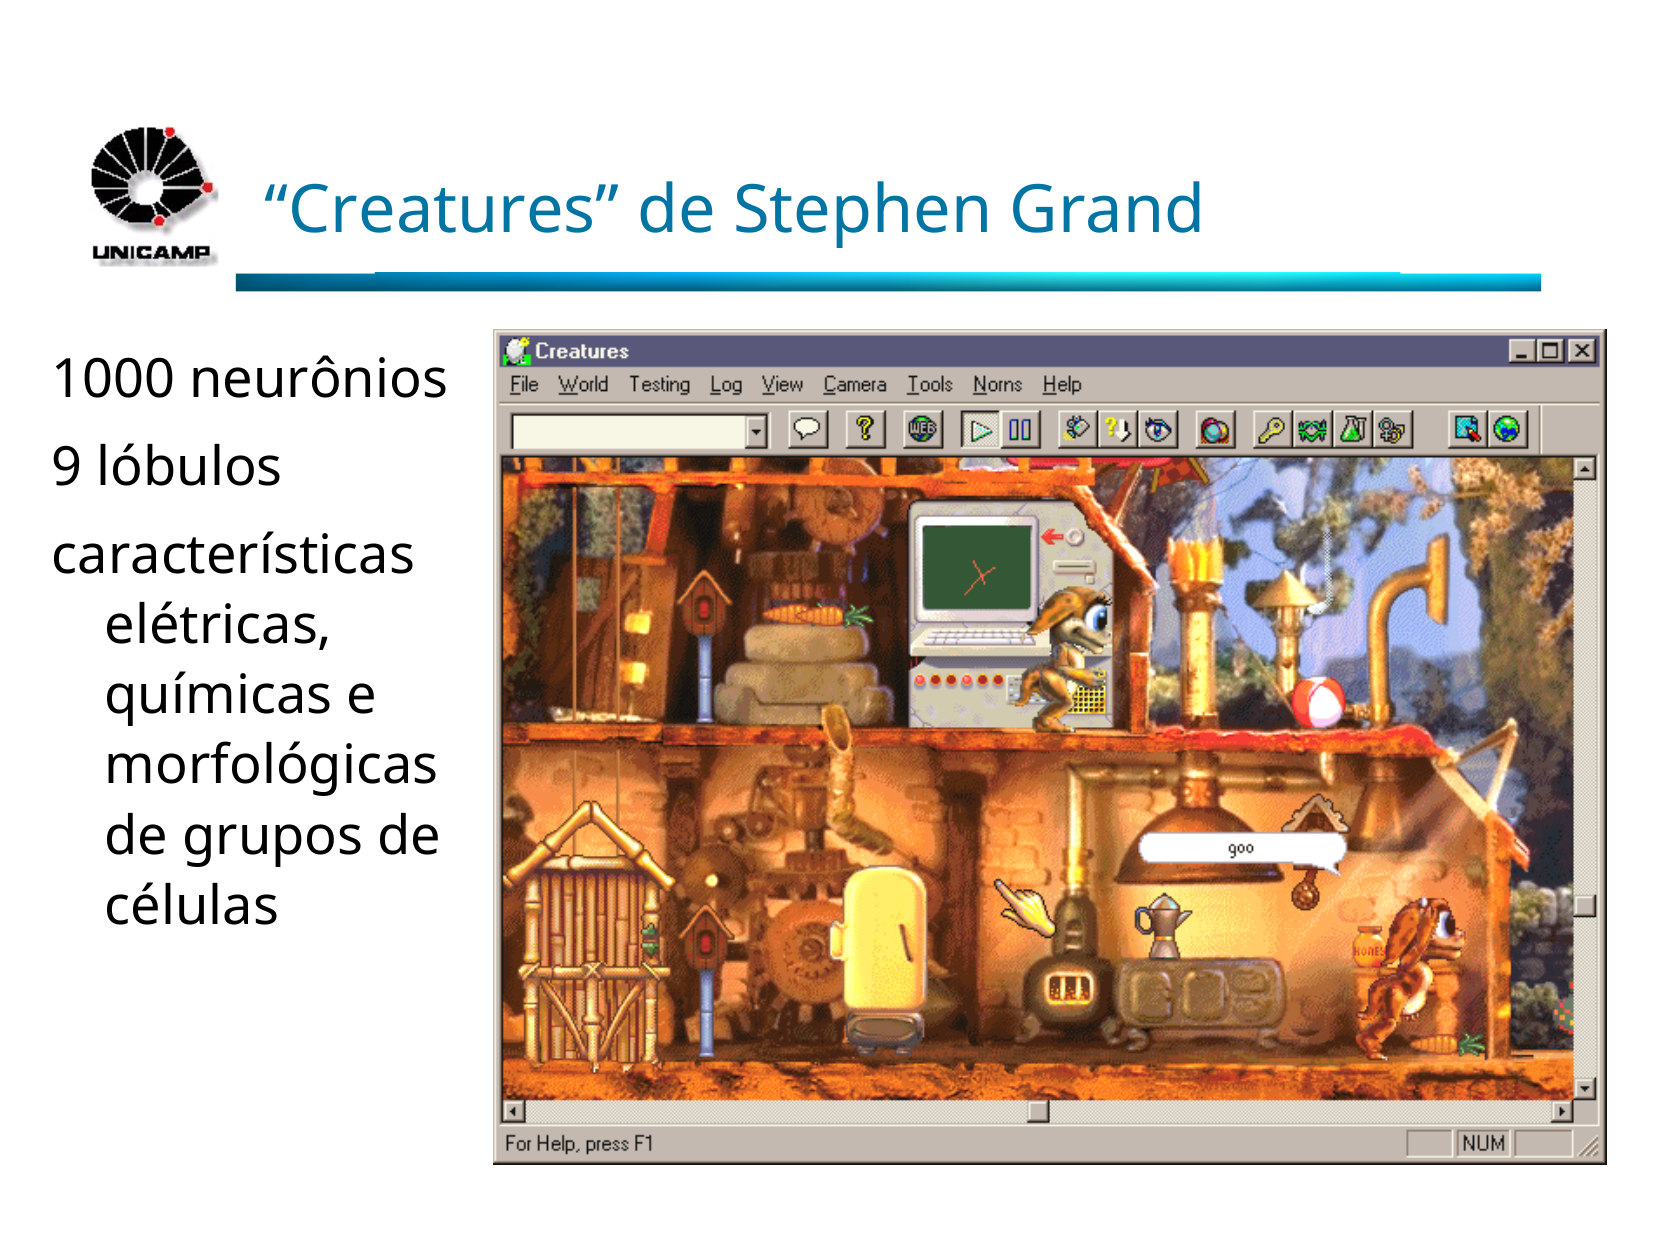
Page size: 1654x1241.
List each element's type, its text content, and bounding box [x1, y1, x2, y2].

picture [125, 272, 1654, 295]
title “Creatures” de Stephen Grand [257, 41, 1581, 248]
list 1000 neurônios 9 lóbulos características elétricas, químicas e morfológicas de grupos de células [33, 340, 493, 1096]
picture [493, 329, 1607, 1165]
